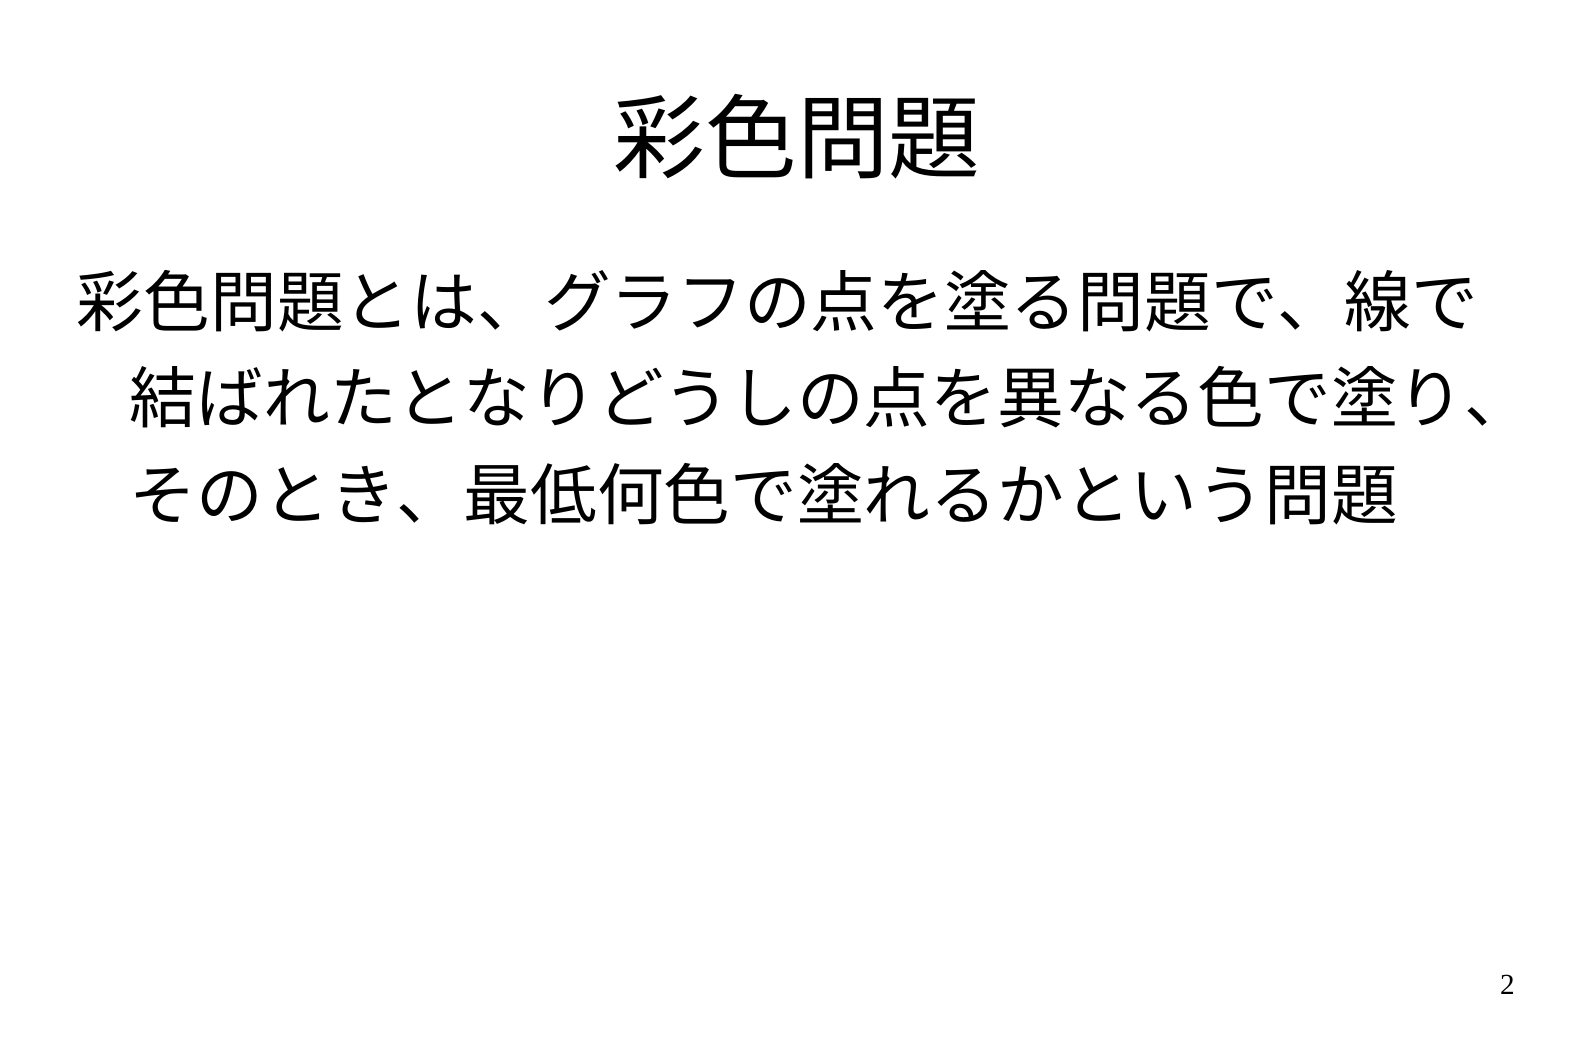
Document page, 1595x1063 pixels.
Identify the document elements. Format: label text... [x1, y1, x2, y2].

title 彩色問題 [79, 49, 1515, 213]
list 彩色問題とは、グラフの点を塗る問題で、線で結ばれたとなりどうしの点を異なる色で塗り、そのとき、最低何色で塗れるかという問題 [59, 248, 1536, 936]
